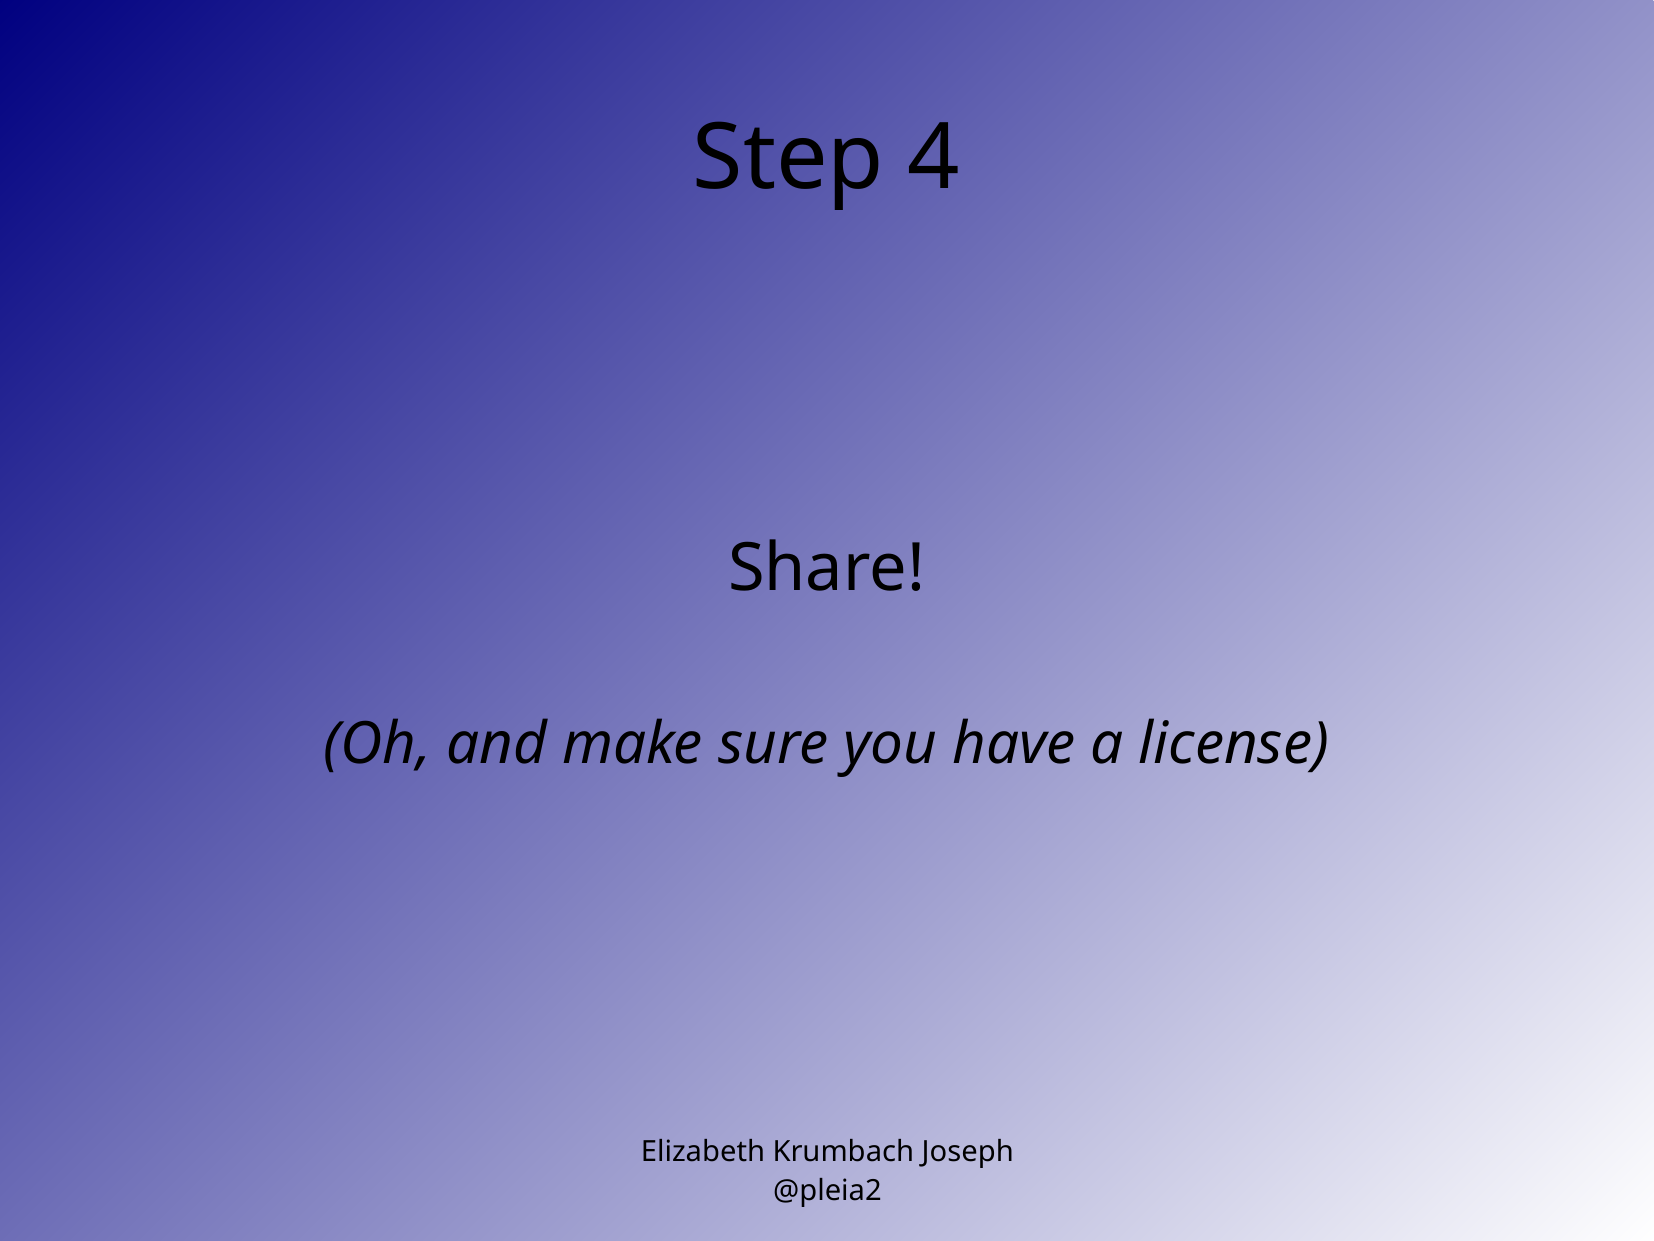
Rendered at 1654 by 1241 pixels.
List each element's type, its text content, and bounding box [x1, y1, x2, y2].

subtitle Share! (Oh, and make sure you have a license) [82, 290, 1571, 1010]
title Step 4 [82, 49, 1571, 257]
